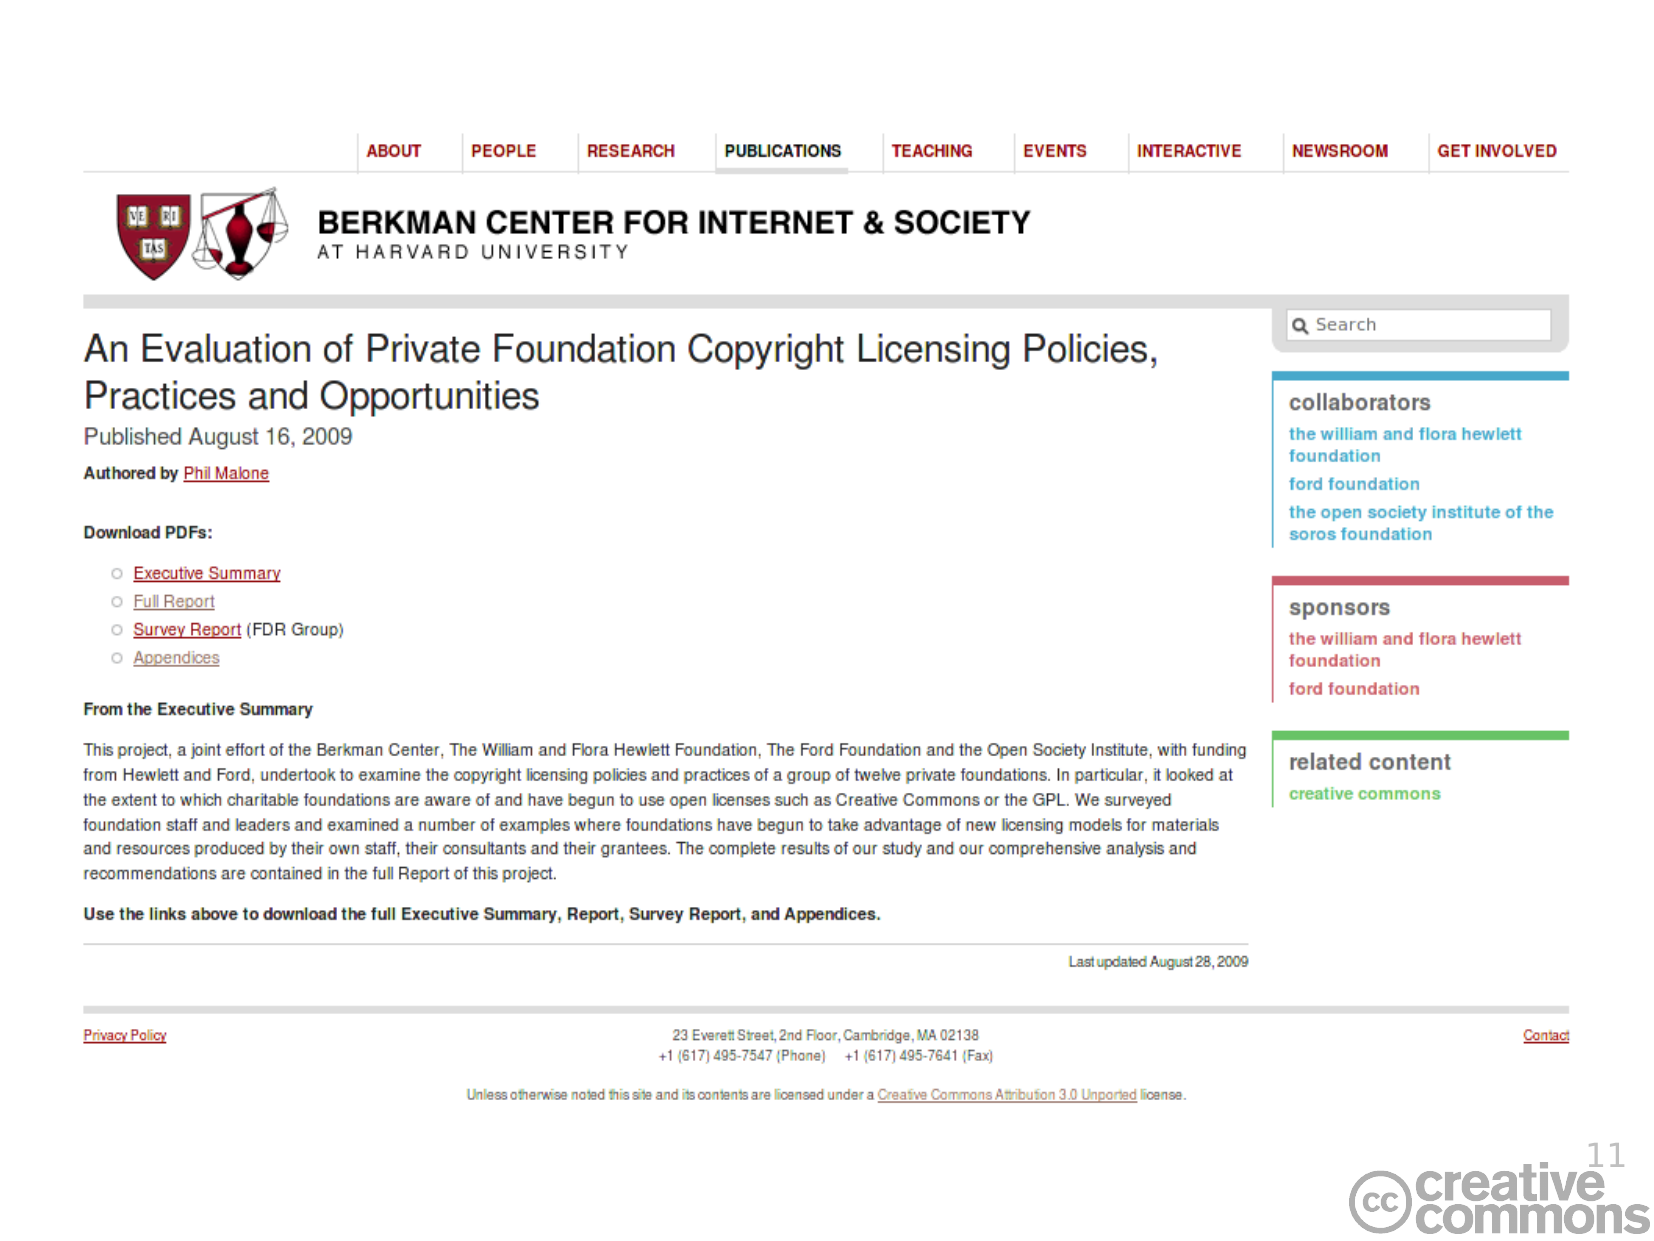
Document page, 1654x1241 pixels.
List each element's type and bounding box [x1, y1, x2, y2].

picture [1349, 1162, 1650, 1234]
picture [68, 115, 1585, 1125]
